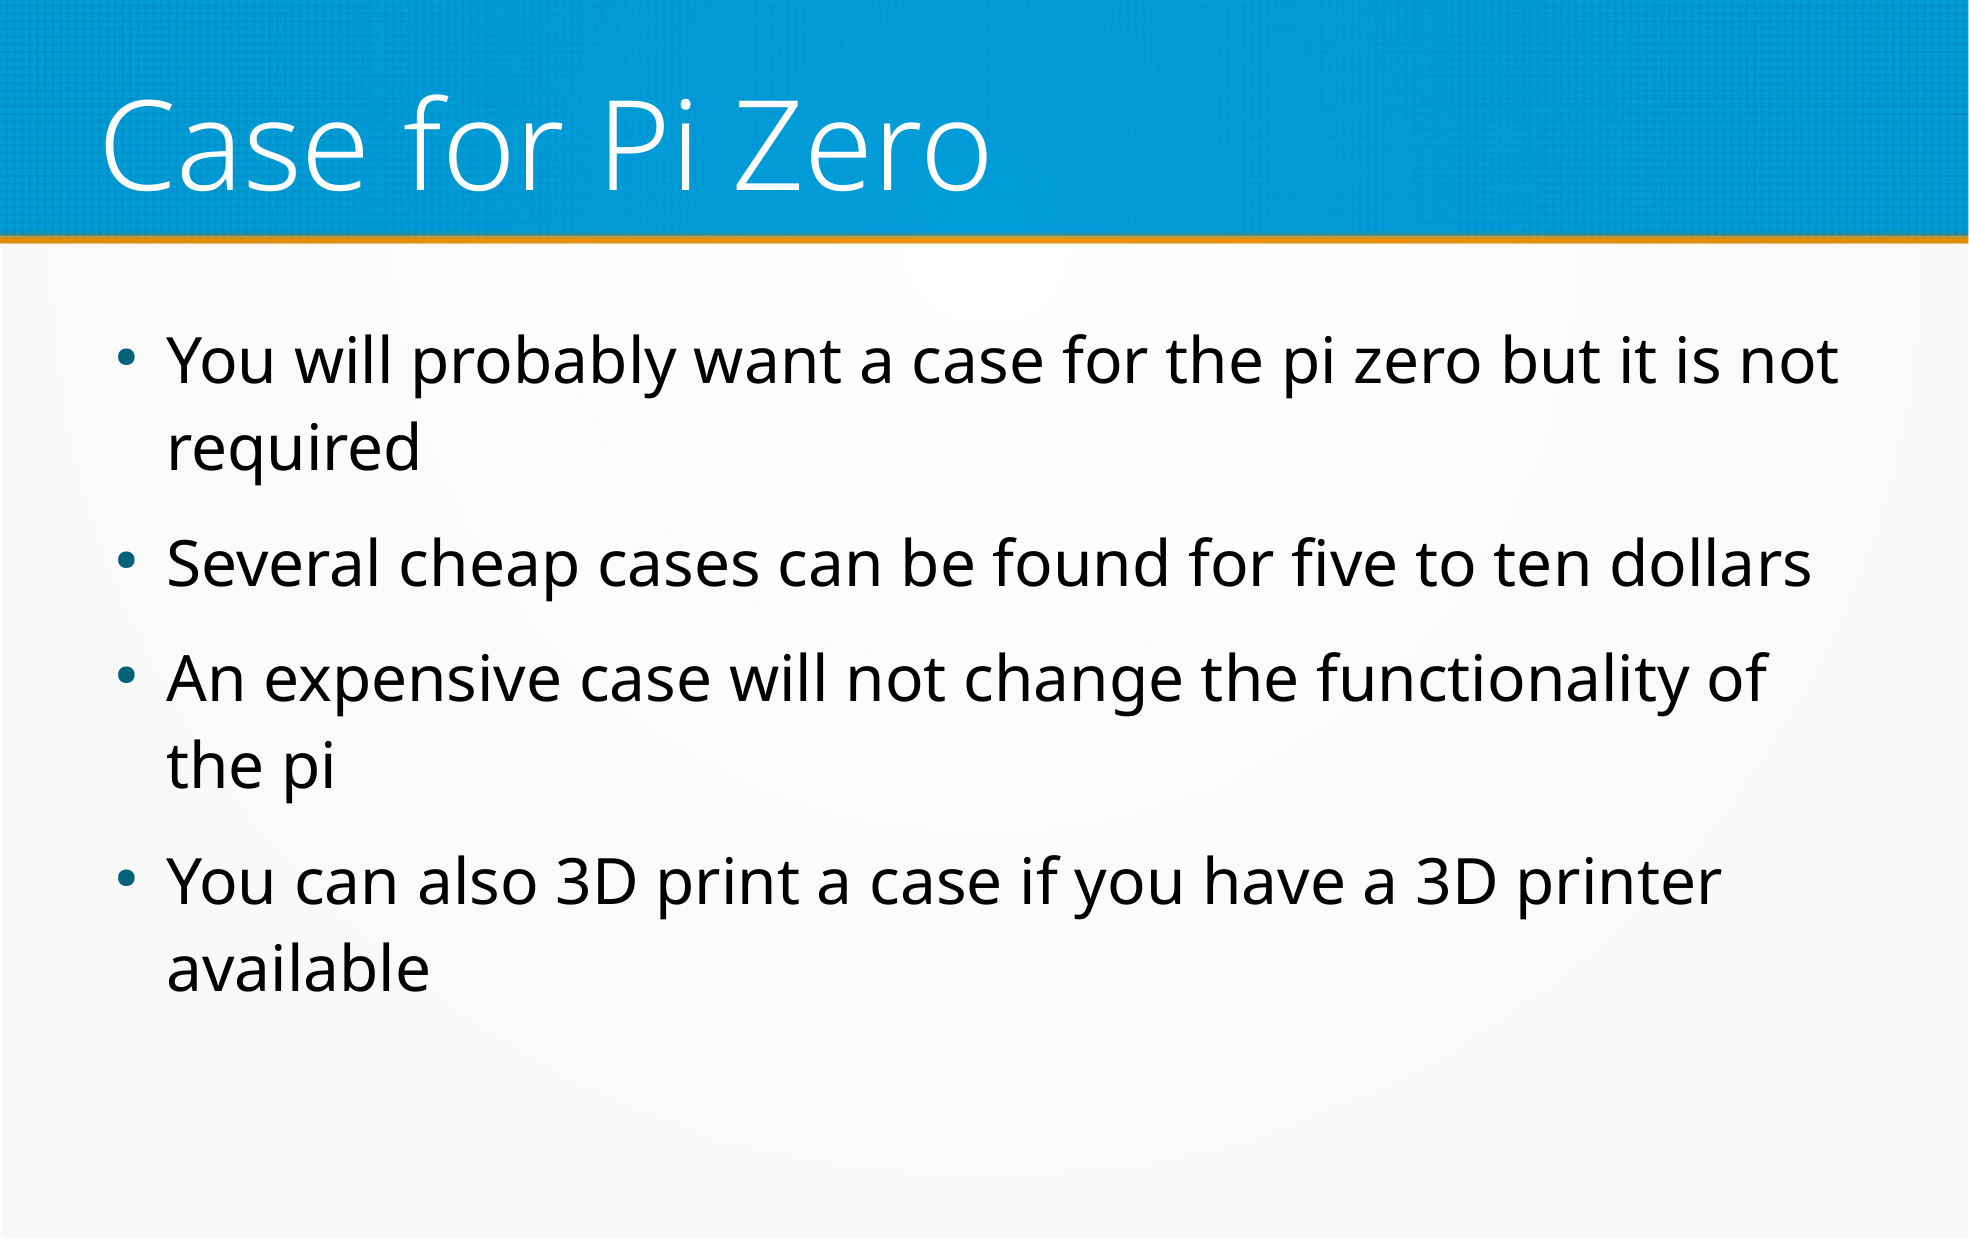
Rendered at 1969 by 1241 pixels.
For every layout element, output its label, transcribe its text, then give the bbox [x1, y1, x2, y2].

title Case for Pi Zero [98, 19, 1870, 227]
picture [0, 233, 1969, 1241]
list You will probably want a case for the pi zero but it is not required Several cheap cases can be found for five to ten dollars An expensive case will not change the functionality of the pi You can also 3D print a case if you have a 3D printer available [98, 315, 1861, 1081]
